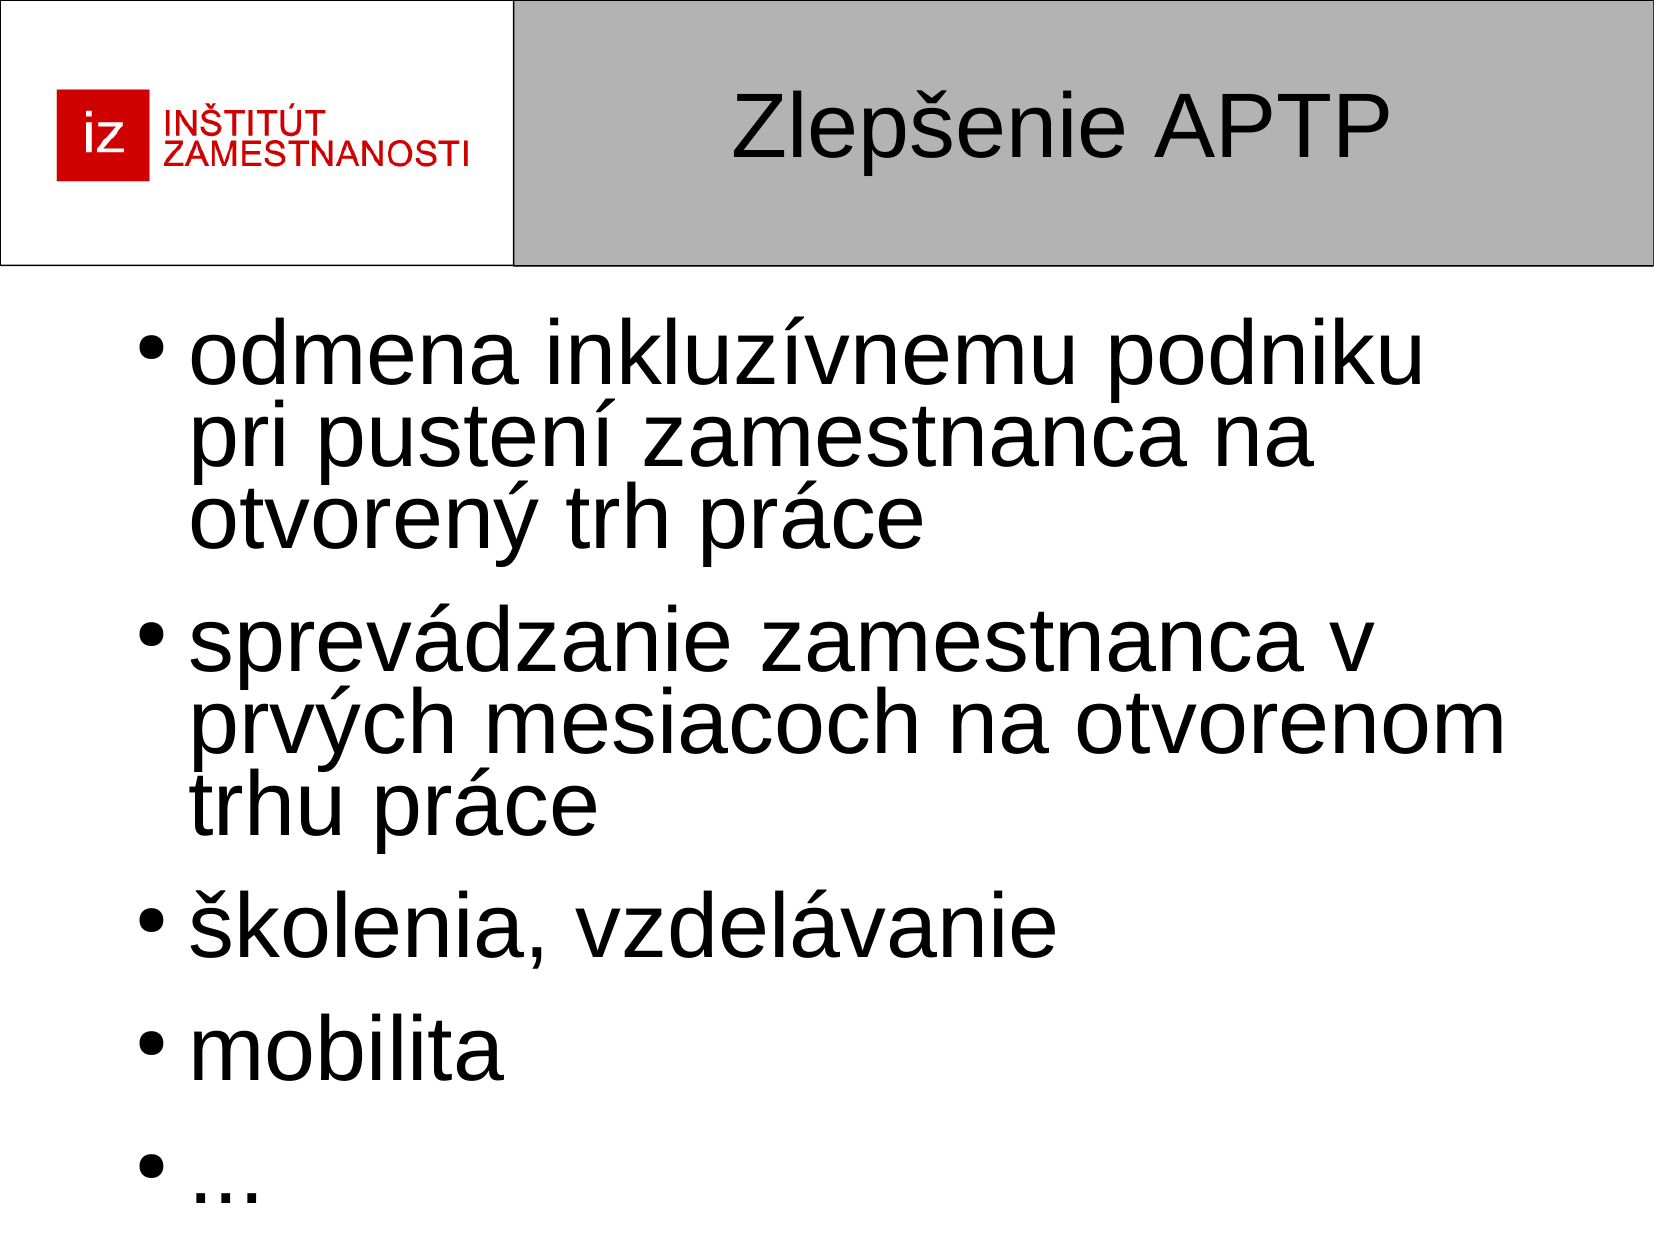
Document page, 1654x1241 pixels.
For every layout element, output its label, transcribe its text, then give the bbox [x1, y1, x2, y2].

picture [5, 8, 512, 257]
list odmena inkluzívnemu podniku pri pustení zamestnanca na otvorený trh práce sprevádzanie zamestnanca v prvých mesiacoch na otvorenom trhu práce školenia, vzdelávanie mobilita ... [118, 319, 1530, 1241]
title Zlepšenie APTP [561, 29, 1565, 237]
